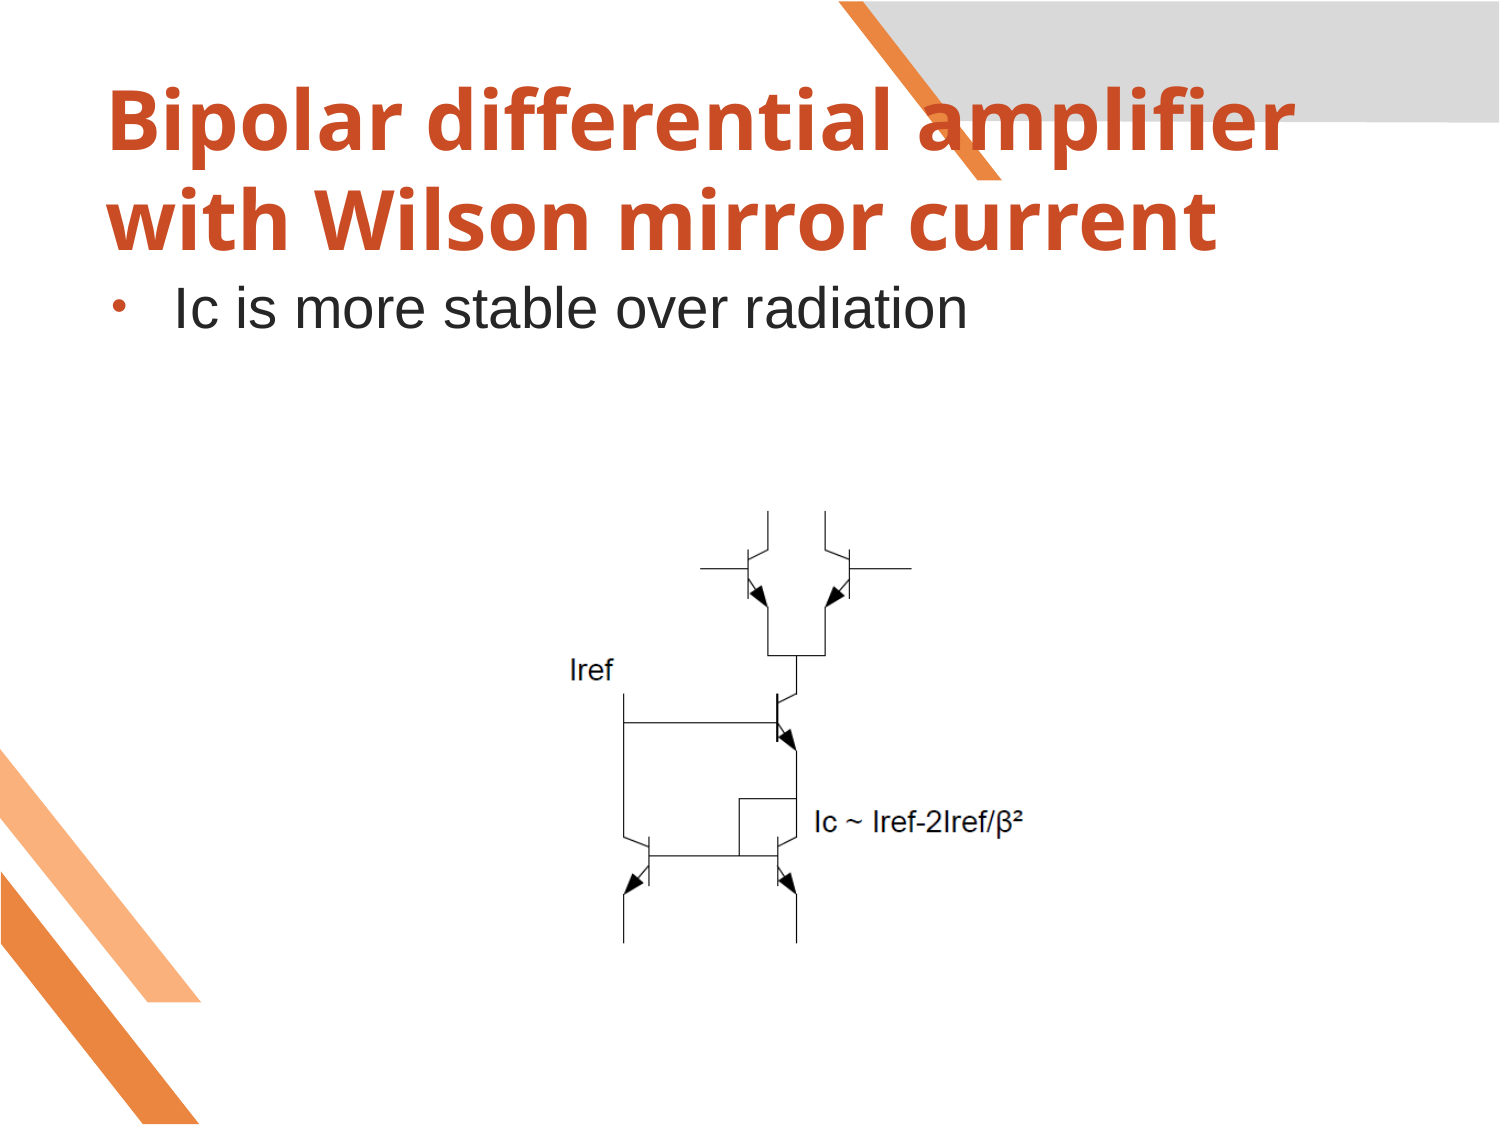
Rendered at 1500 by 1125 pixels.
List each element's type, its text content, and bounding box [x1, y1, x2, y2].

list Ic is more stable over radiation [75, 262, 1426, 1013]
title Bipolar differential amplifier with Wilson mirror current [75, 59, 1412, 192]
picture [513, 456, 1046, 1027]
